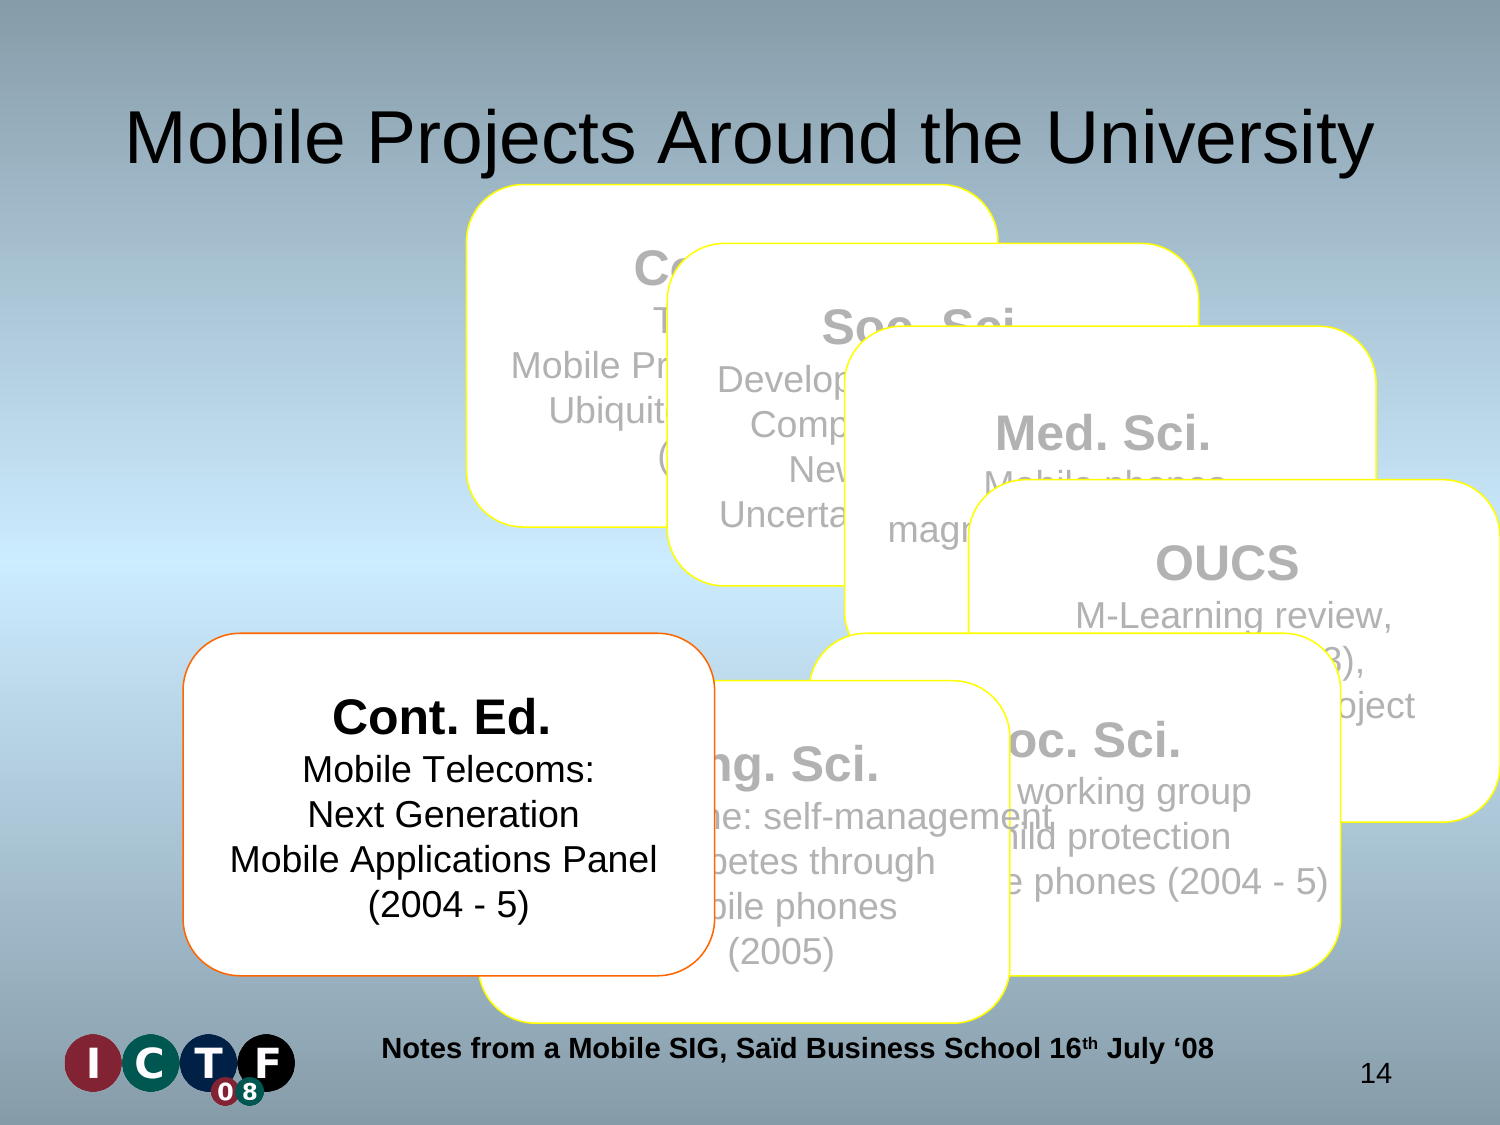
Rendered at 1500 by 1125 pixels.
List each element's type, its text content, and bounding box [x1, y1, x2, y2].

text_box Soc. Sci. EICN working group on child protection and mobile phones (2004 - 5) [810, 633, 1341, 976]
text_box Eng. Sci. Telemedicine: self-management of diabetes through mobile phones (2005) [479, 680, 1010, 1024]
text_box OUCS M-Learning review, McLean (2003), JISC RAMBLE Project (2004 – 5) [968, 479, 1500, 823]
text_box Cont. Ed. Mobile Telecoms: Next Generation Mobile Applications Panel (2004 - 5) [183, 633, 715, 976]
picture [64, 1034, 295, 1106]
title Mobile Projects Around the University [88, 74, 1412, 201]
text_box Med. Sci. Mobile phones, magnetic fields and cancer, (2003, 2006) [844, 326, 1377, 635]
text_box Comlab Theory of Mobile Processes (1990s), Ubiquitous Computing (2007 – ) [466, 184, 998, 528]
text_box Soc. Sci. Development of Handheld Computing in the UK: New Technology, Uncertain Uses (1997 - 9) [667, 243, 1199, 586]
